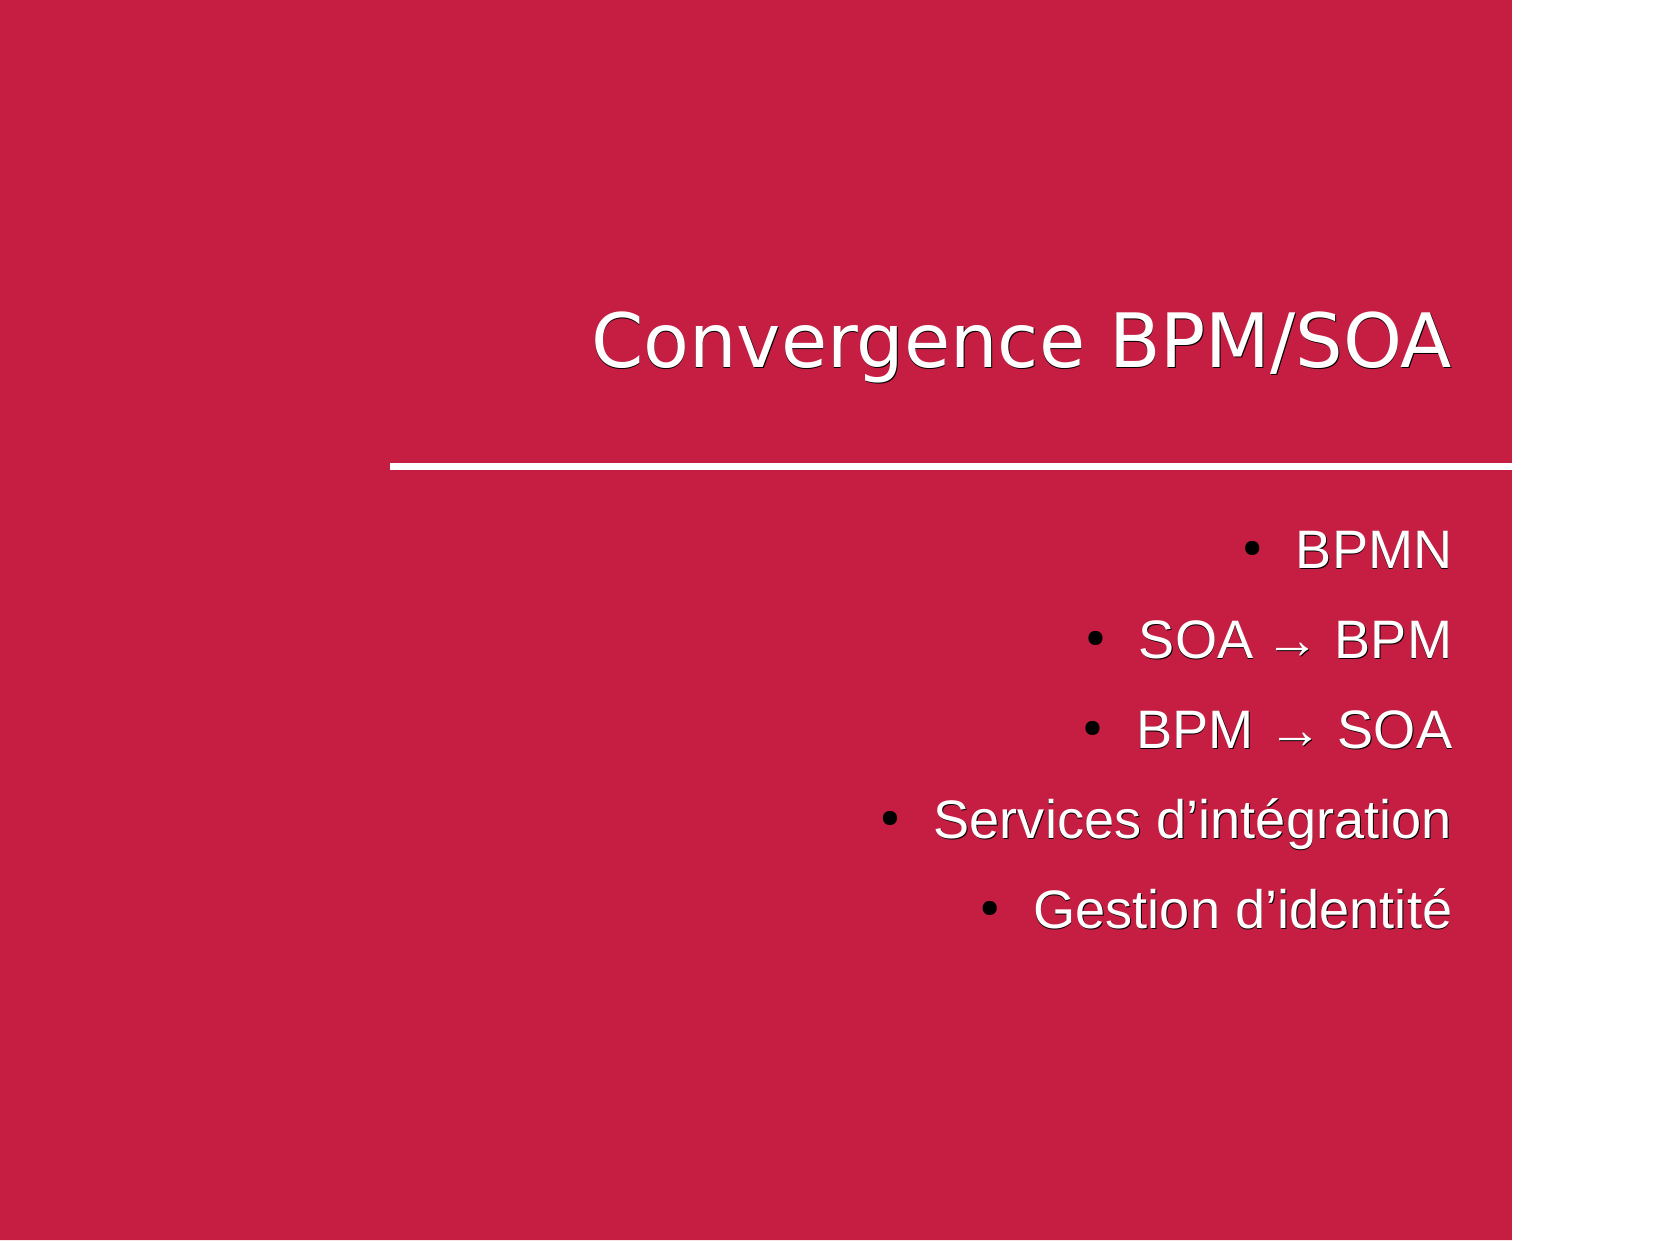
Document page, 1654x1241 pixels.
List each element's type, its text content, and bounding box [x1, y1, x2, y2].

title Convergence BPM/SOA [82, 238, 1453, 446]
list BPMN SOA → BPM BPM → SOA Services d’intégration Gestion d’identité [82, 519, 1453, 1123]
